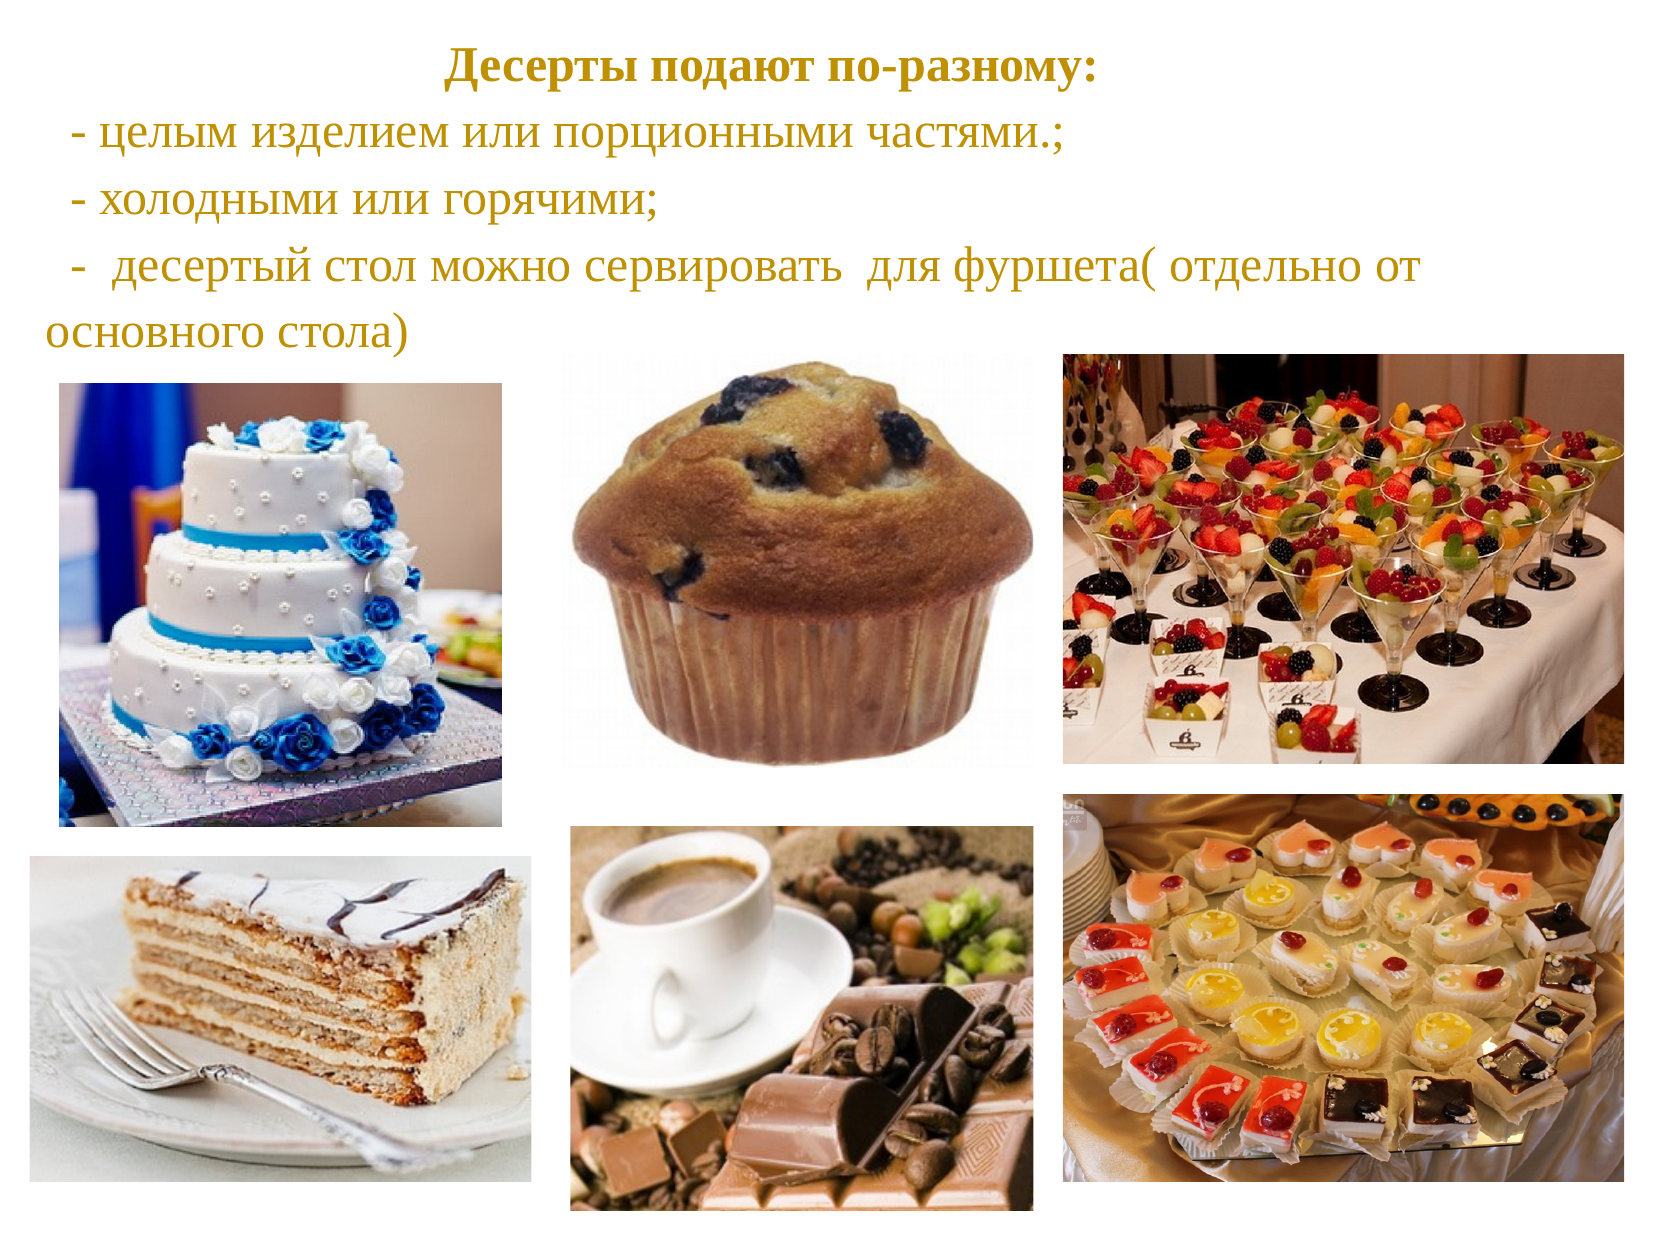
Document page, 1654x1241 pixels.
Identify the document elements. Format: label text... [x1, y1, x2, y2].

picture [1062, 354, 1625, 768]
picture [59, 383, 502, 827]
picture [1062, 794, 1625, 1182]
picture [29, 856, 532, 1182]
picture [561, 354, 1034, 768]
text_box Десерты подают по-разному: - целым изделием или порционными частями.; - холодными или горячими; - десертый стол можно сервировать для фуршета( отдельно от основного стола) [18, 29, 1654, 516]
picture [570, 826, 1034, 1211]
